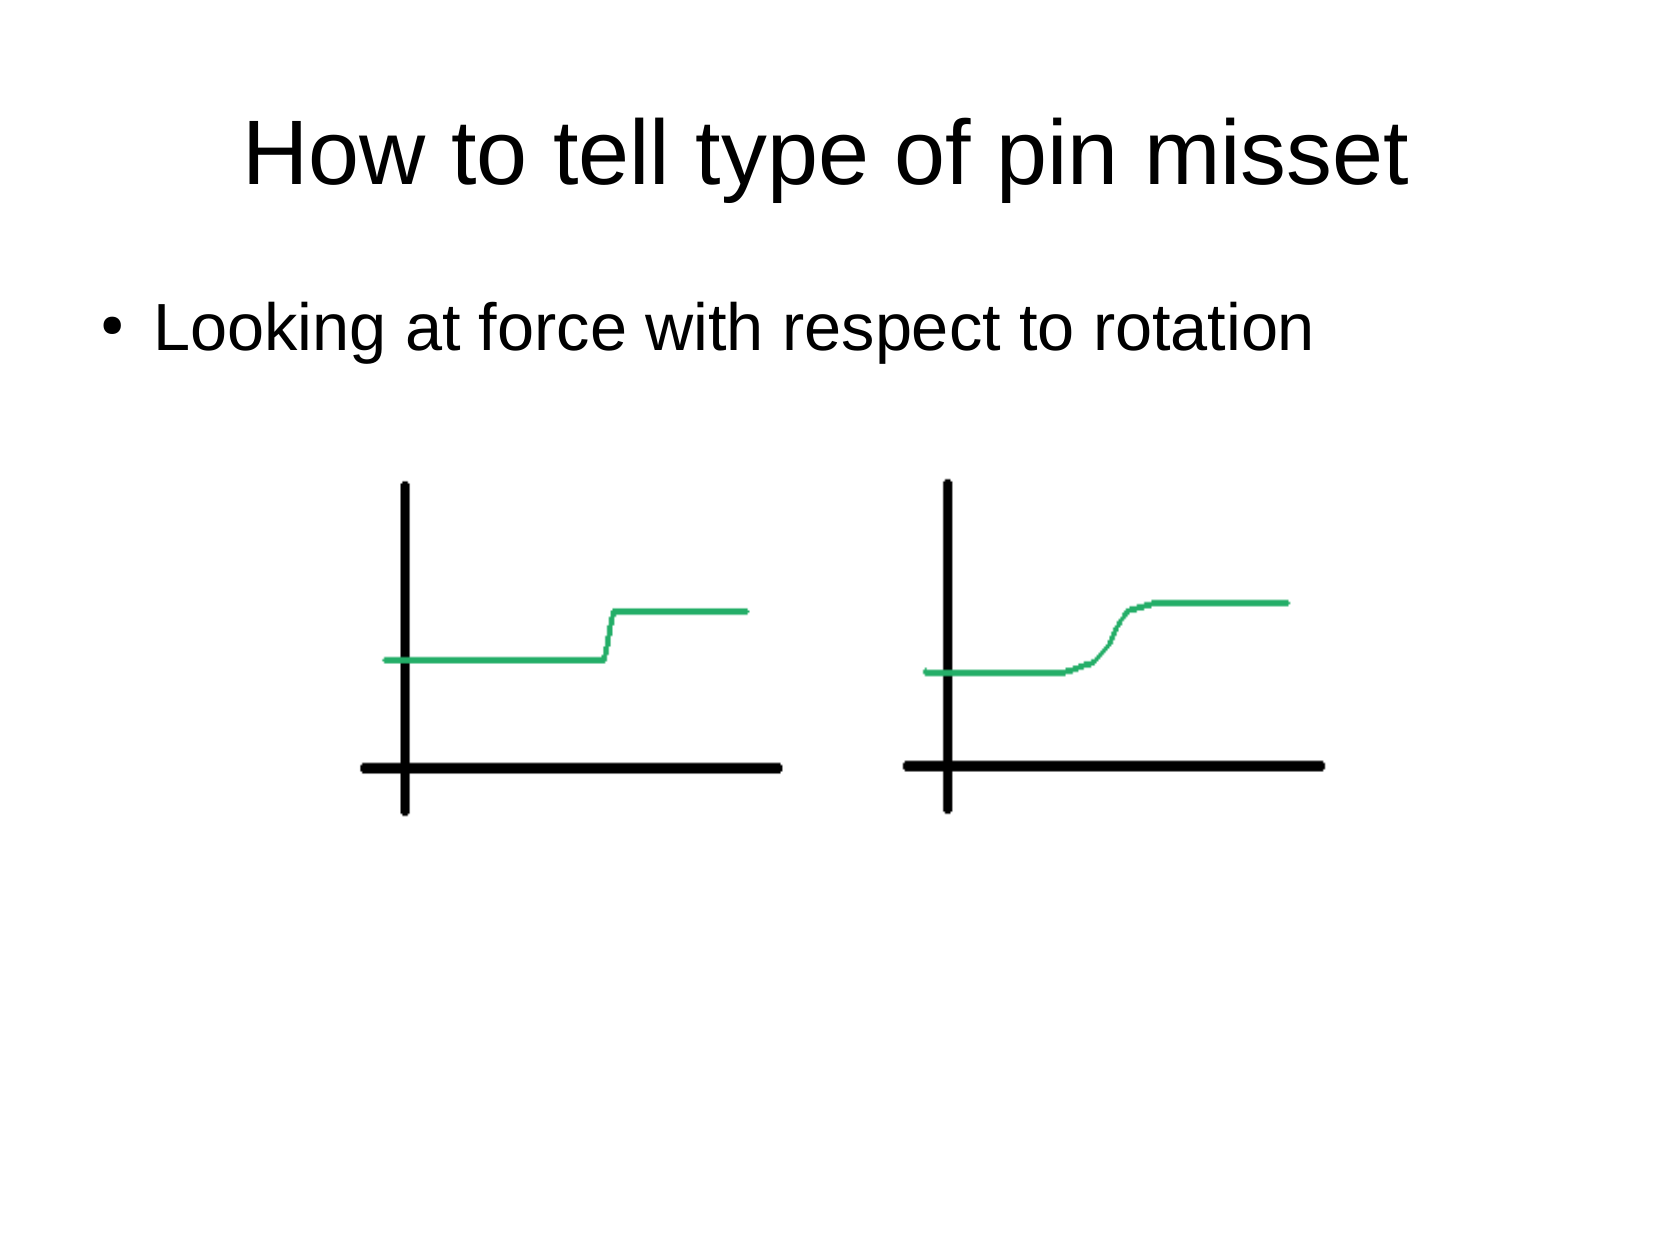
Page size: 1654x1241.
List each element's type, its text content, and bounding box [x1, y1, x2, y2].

title How to tell type of pin misset [82, 56, 1571, 250]
picture [337, 429, 1351, 863]
list Looking at force with respect to rotation [82, 290, 1571, 1109]
